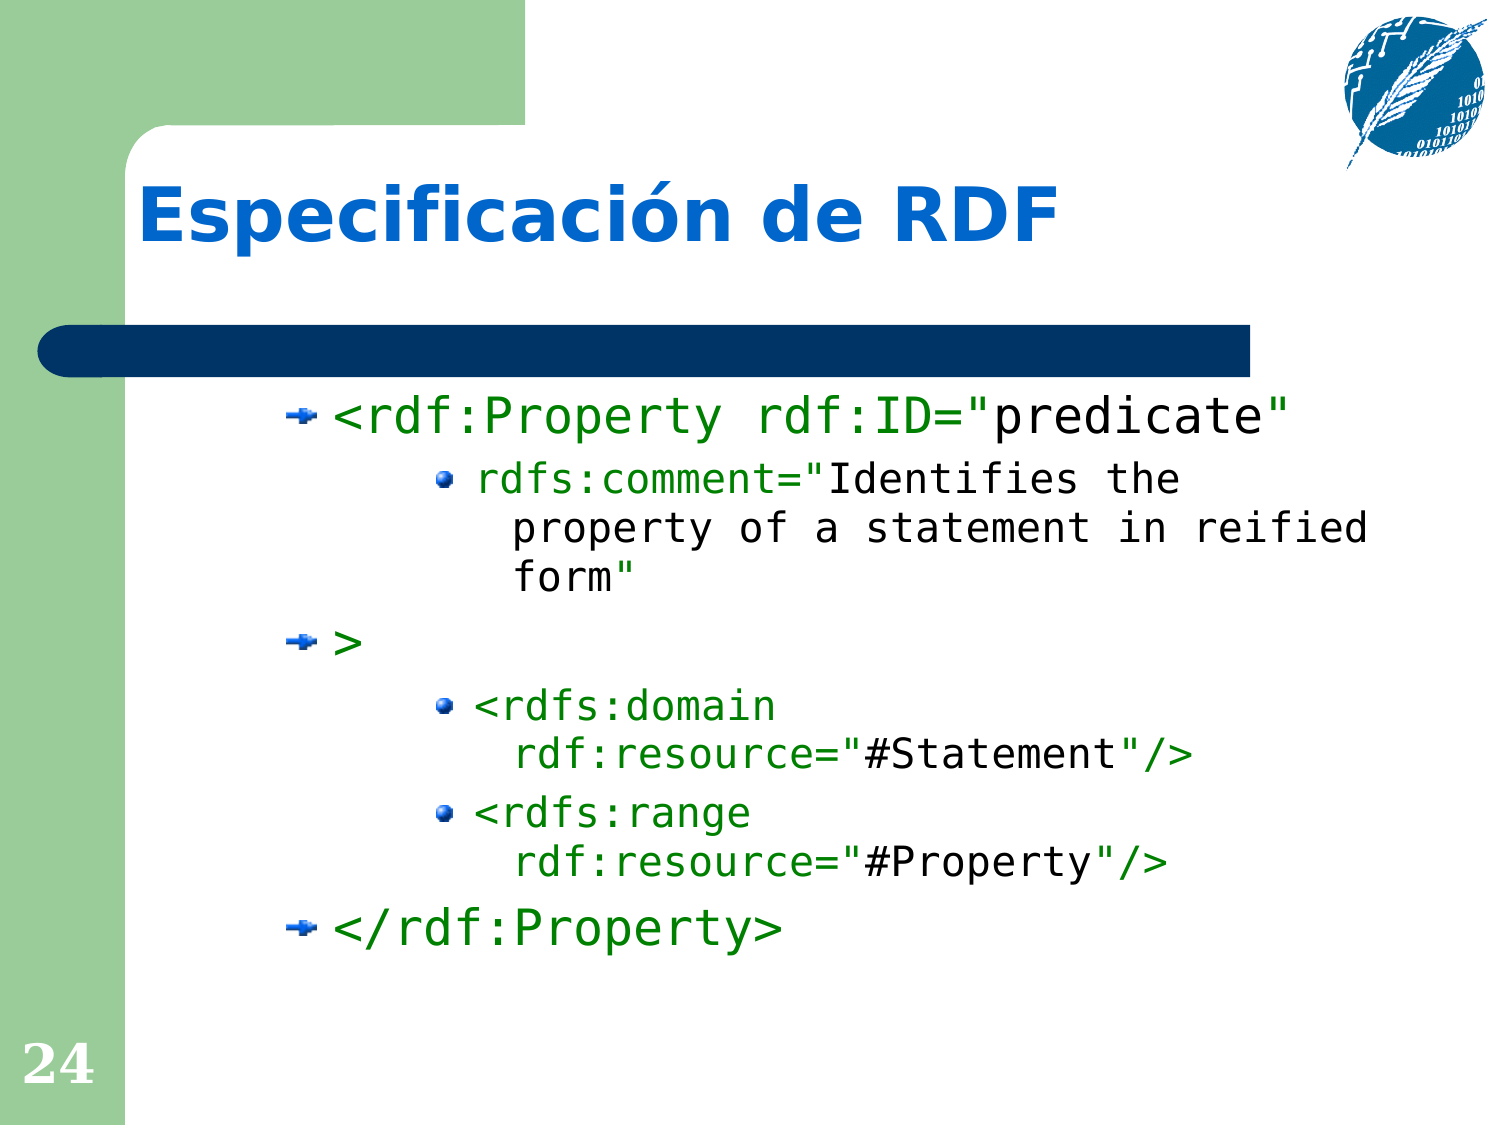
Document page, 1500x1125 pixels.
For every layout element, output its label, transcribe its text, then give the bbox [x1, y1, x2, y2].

picture [1433, 139, 1440, 147]
list <rdf:Property rdf:ID="predicate" rdfs:comment="Identifies the property of a statement in reified form" > <rdfs:domain rdf:resource="#Statement"/> <rdfs:range rdf:resource="#Property"/> </rdf:Property> [136, 386, 1399, 1121]
title Especificación de RDF [136, 135, 1413, 301]
picture [1416, 140, 1425, 149]
picture [1427, 138, 1431, 148]
picture [1341, 15, 1487, 172]
picture [1436, 127, 1450, 136]
